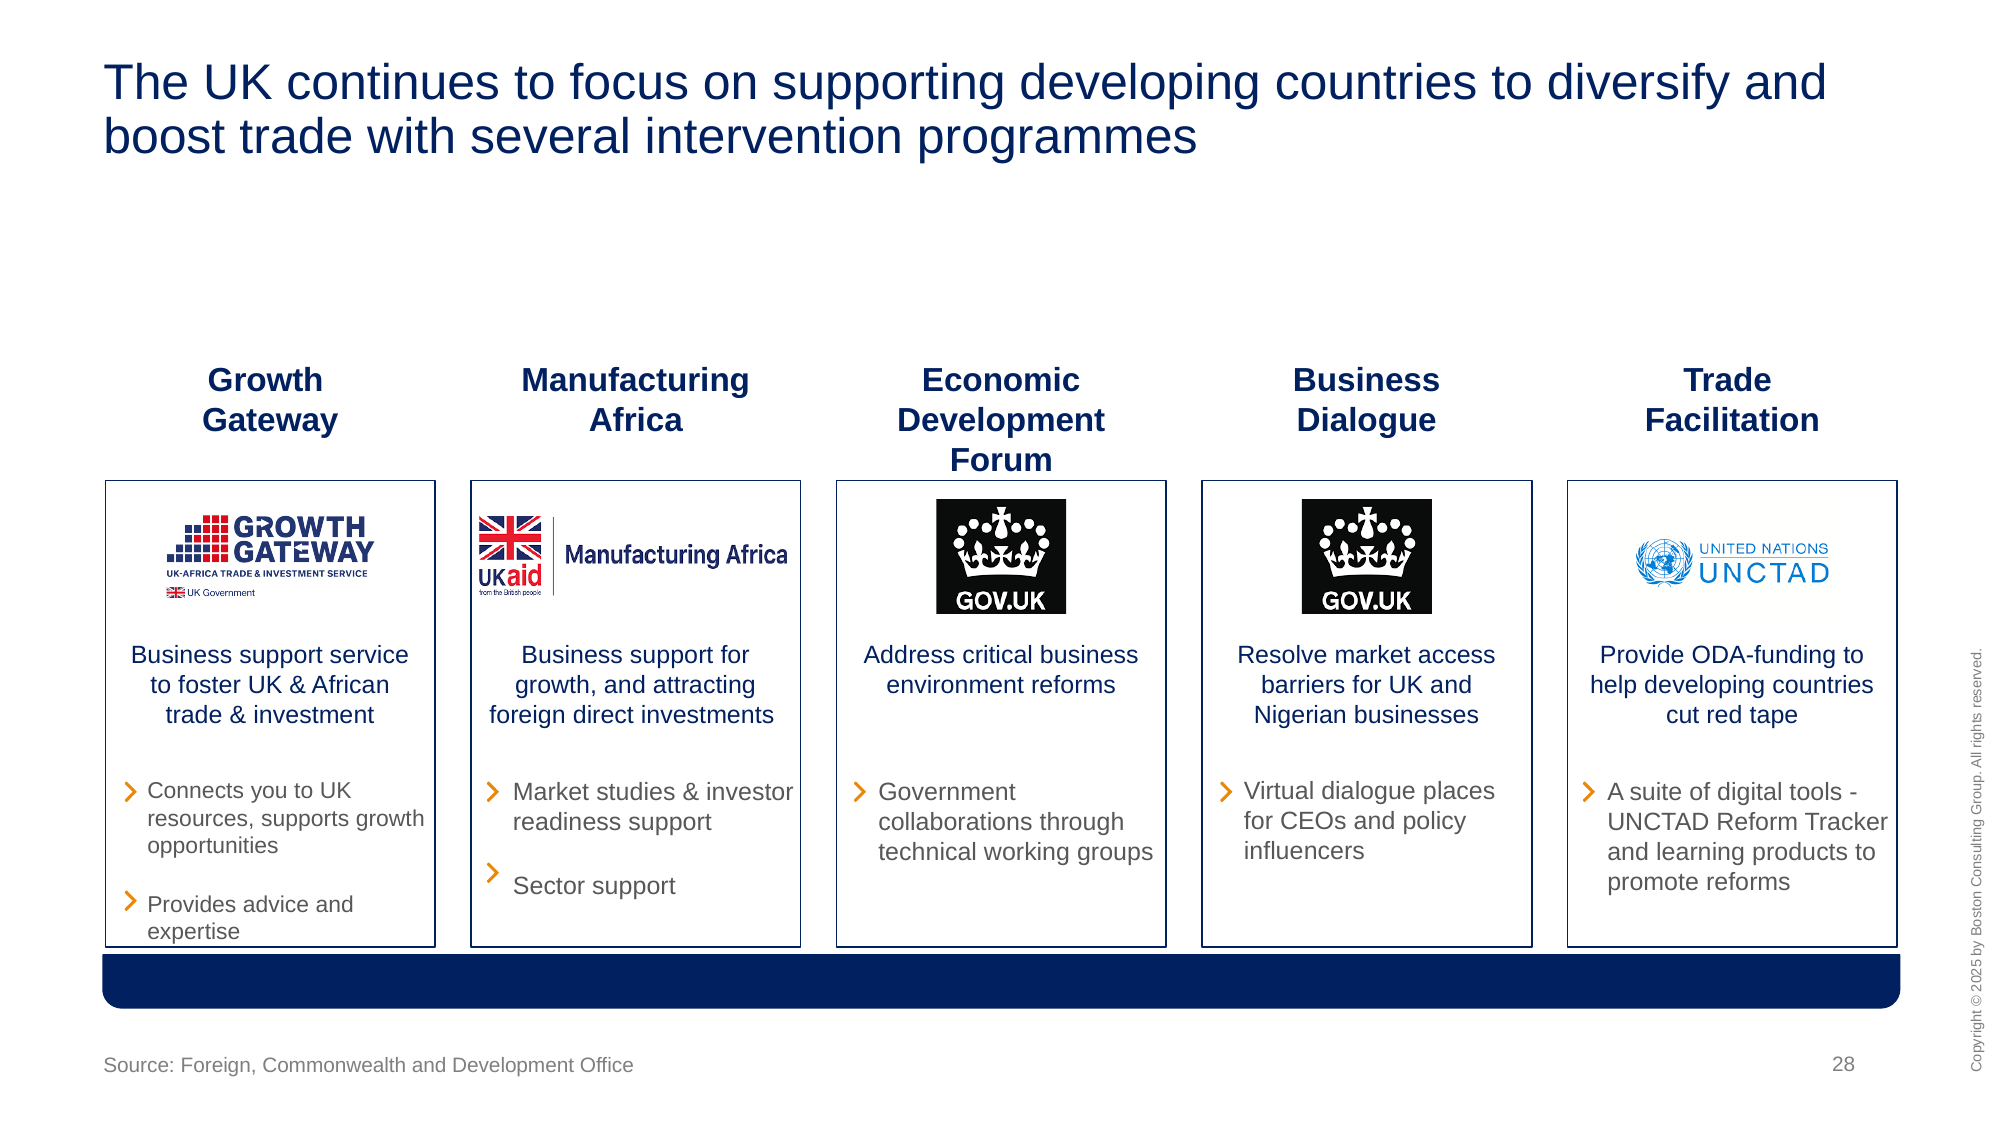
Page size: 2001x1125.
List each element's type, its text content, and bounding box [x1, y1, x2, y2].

text_box [487, 782, 499, 802]
text_box Address critical business environment reforms [850, 637, 1152, 699]
text_box Government collaborations through technical working groups [878, 775, 1165, 898]
picture [479, 516, 787, 597]
text_box [854, 782, 866, 802]
picture [1301, 499, 1432, 614]
text_box Business Dialogue [1222, 358, 1511, 440]
text_box Manufacturing Africa [491, 358, 780, 440]
text_box Resolve market access barriers for UK and Nigerian businesses [1216, 637, 1518, 729]
text_box [125, 891, 136, 911]
text_box Source: Foreign, Commonwealth and Development Office [103, 1051, 1282, 1076]
text_box Growth Gateway [126, 358, 415, 440]
picture [1622, 496, 1842, 629]
text_box [1583, 782, 1595, 802]
text_box Business support for growth, and attracting foreign direct investments [485, 637, 787, 729]
text_box [125, 782, 136, 802]
text_box Business support service to foster UK & African trade & investment [119, 637, 421, 729]
text_box [487, 863, 499, 883]
text_box [103, 954, 1900, 1008]
title The UK continues to focus on supporting developing countries to diversify and boost trade with several intervention programmes [103, 55, 1897, 165]
text_box [1221, 782, 1232, 802]
picture [936, 499, 1067, 614]
text_box Trade Facilitation [1588, 358, 1877, 440]
text_box Virtual dialogue places for CEOs and policy influencers [1243, 774, 1531, 866]
text_box A suite of digital tools - UNCTAD Reform Tracker and learning products to promote reforms [1607, 775, 1896, 898]
text_box Economic Development Forum [857, 358, 1146, 480]
text_box Provide ODA-funding to help developing countries cut red tape [1581, 637, 1884, 729]
picture [144, 499, 397, 614]
text_box Connects you to UK resources, supports growth opportunities Provides advice and expertise [147, 775, 436, 943]
text_box Market studies & investor readiness support Sector support [512, 775, 800, 898]
